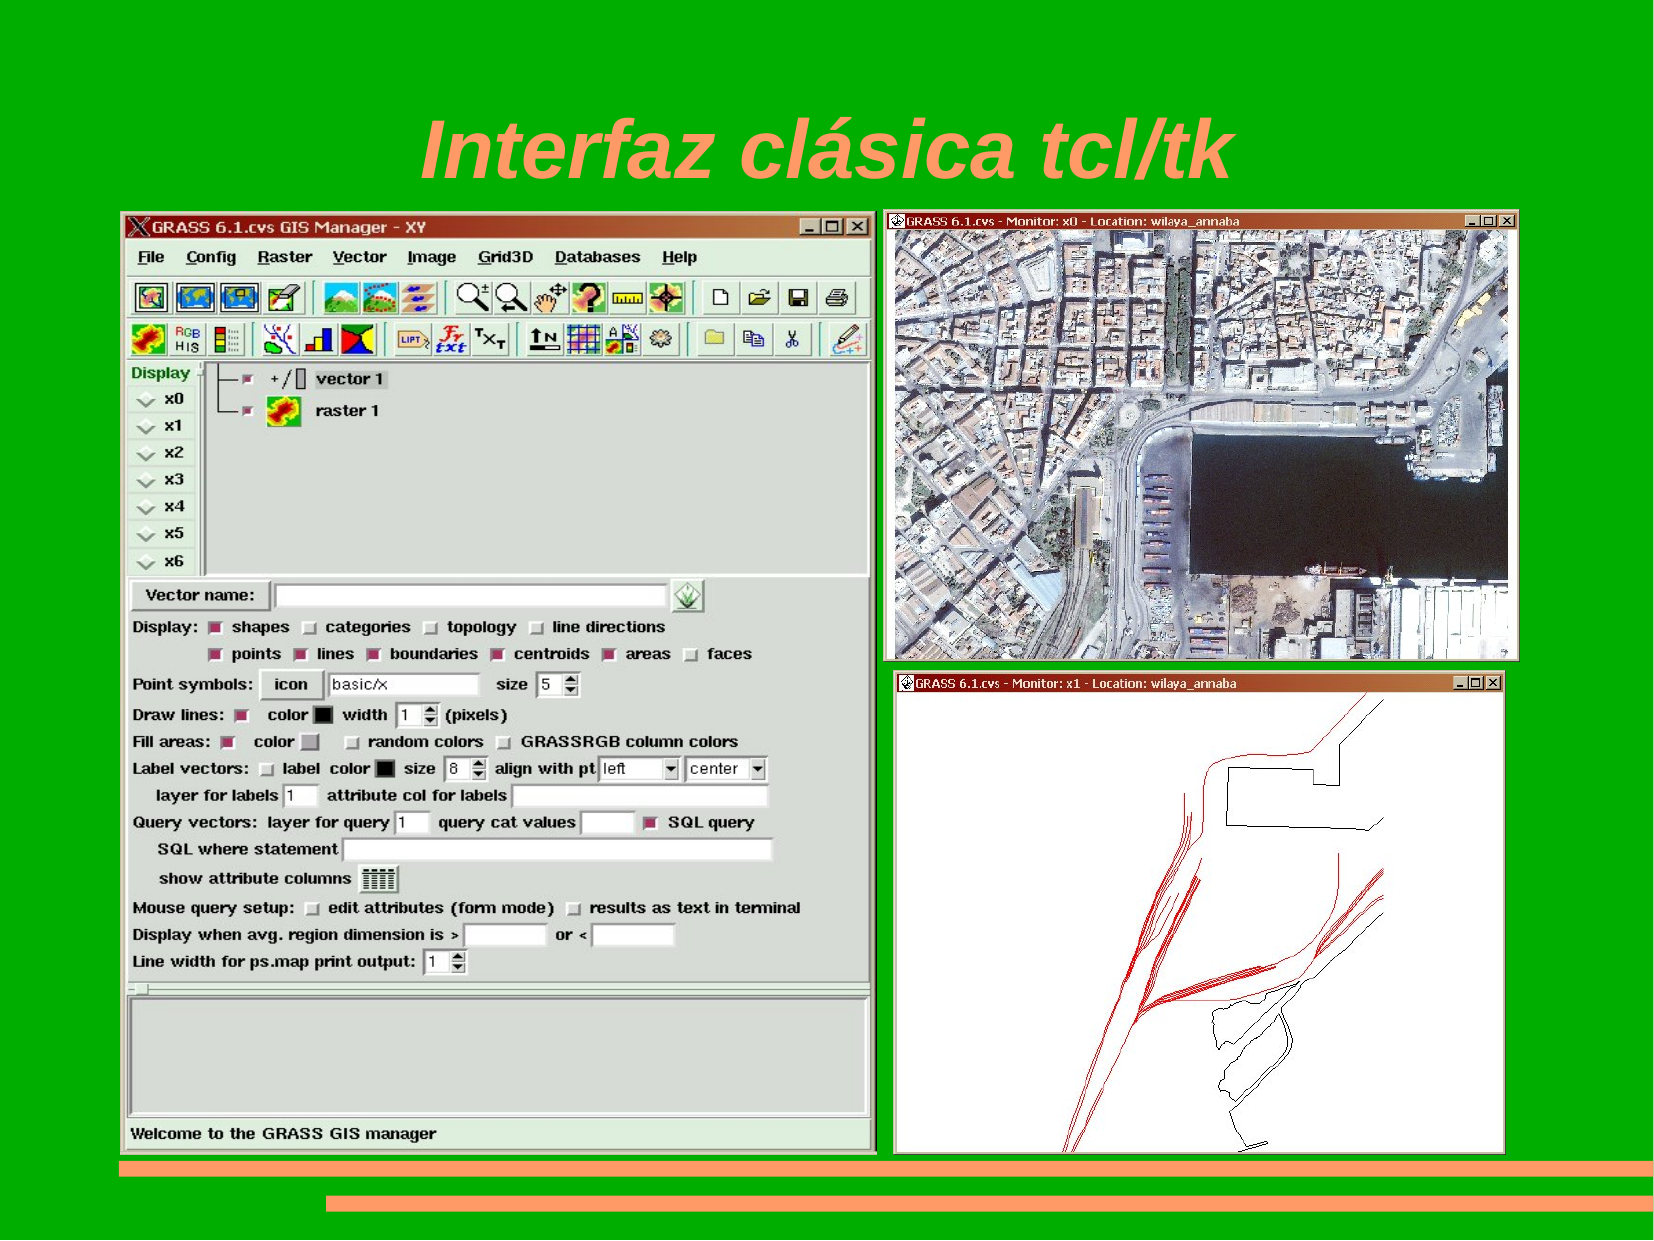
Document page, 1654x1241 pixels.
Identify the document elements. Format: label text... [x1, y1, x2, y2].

picture [893, 670, 1506, 1155]
title Interfaz clásica tcl/tk [121, 46, 1534, 254]
picture [883, 209, 1520, 662]
picture [120, 211, 877, 1155]
